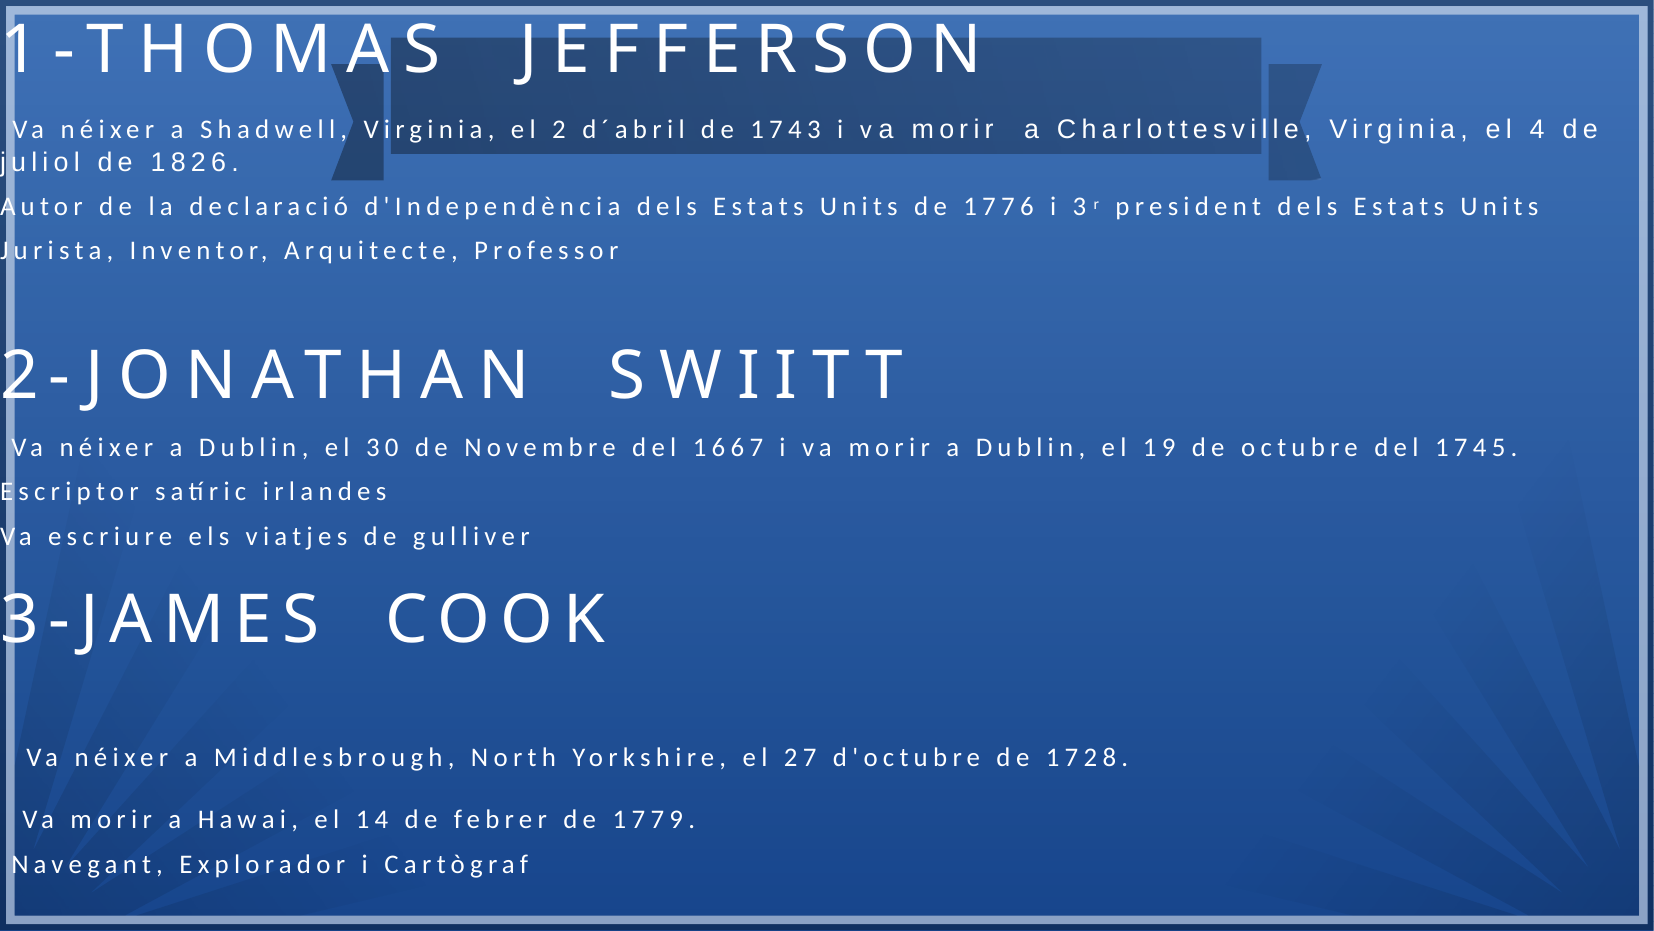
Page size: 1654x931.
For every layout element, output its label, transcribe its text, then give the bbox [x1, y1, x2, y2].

list 1-THOMAS JEFFERSON Va néixer a Shadwell, Virginia, el 2 d´abril de 1743 i va morir a Charlottesville, Virginia, el 4 de juliol de 1826. Autor de la declaració d'Independència dels Estats Units de 1776 i 3r president dels Estats Units Jurista, Inventor, Arquitecte, Professor 2-JONATHAN SWIITT Va néixer a Dublin, el 30 de Novembre del 1667 i va morir a Dublin, el 19 de octubre del 1745. Escriptor satíric irlandes Va escriure els viatjes de gulliver 3-JAMES COOK Va néixer a Middlesbrough, North Yorkshire, el 27 d'octubre de 1728. Va morir a Hawai, el 14 de febrer de 1779. Navegant, Explorador i Cartògraf [0, 0, 1654, 931]
